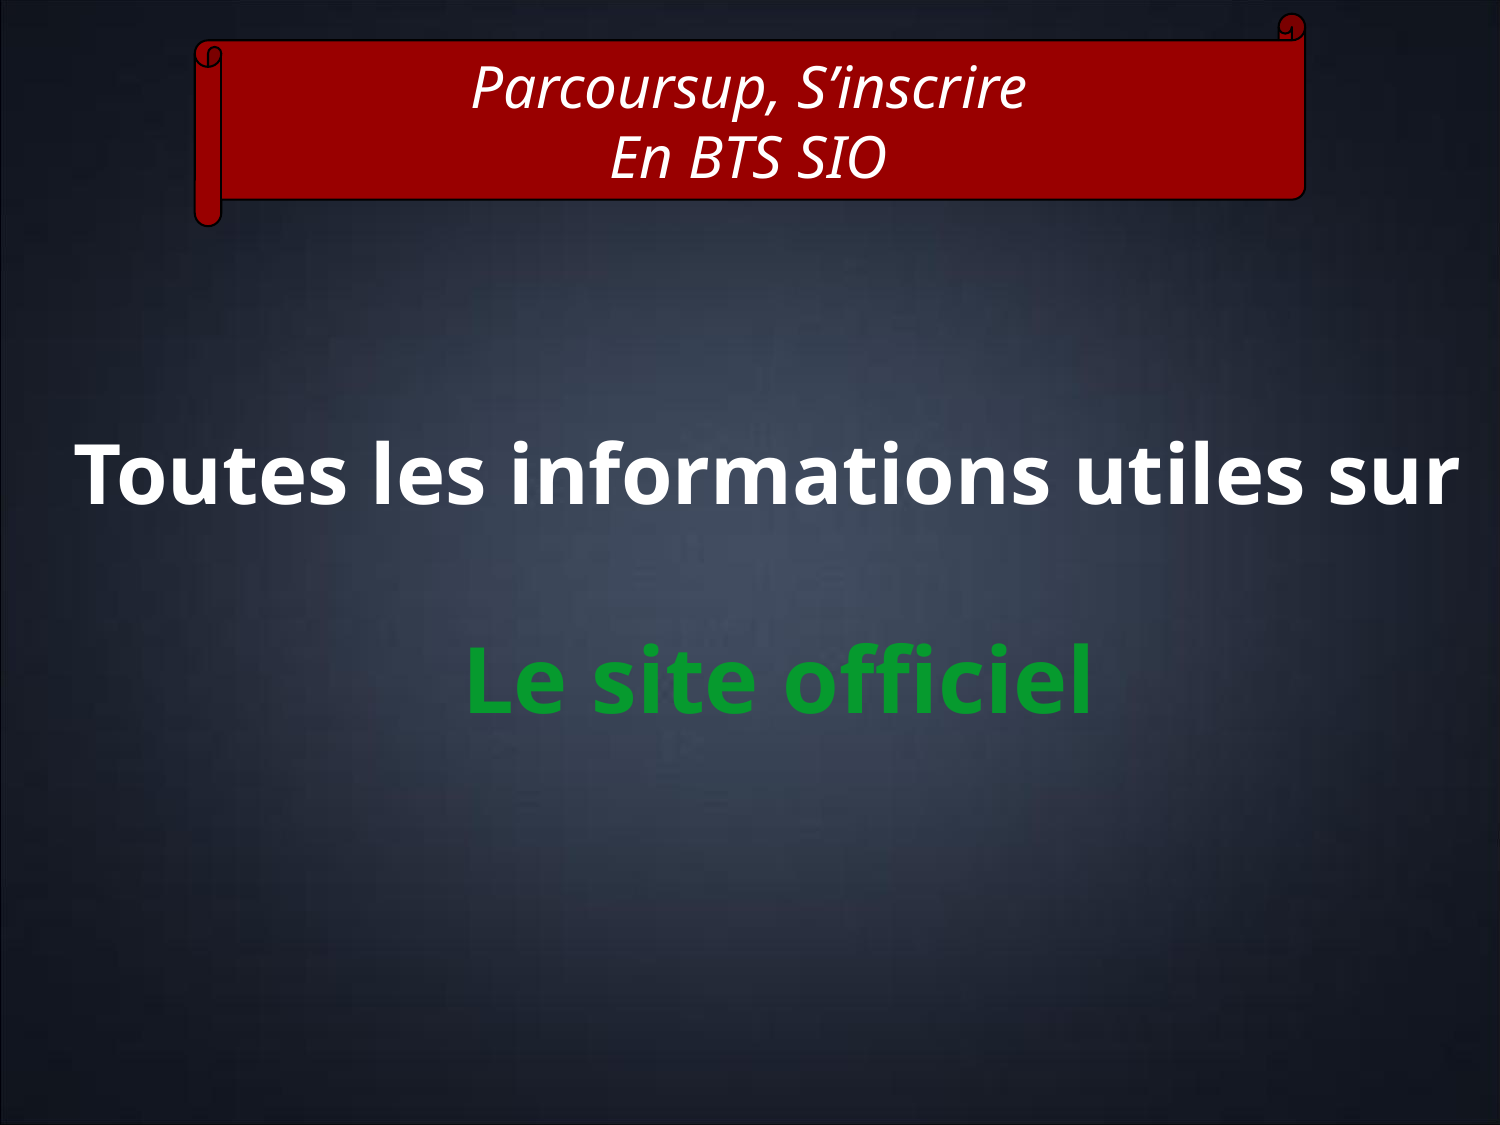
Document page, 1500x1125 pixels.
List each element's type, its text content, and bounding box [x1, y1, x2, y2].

text_box Toutes les informations utiles sur Le site officiel [58, 210, 1500, 1084]
picture [0, 0, 1500, 1125]
text_box Parcoursup, S’inscrire En BTS SIO [194, 29, 1306, 210]
